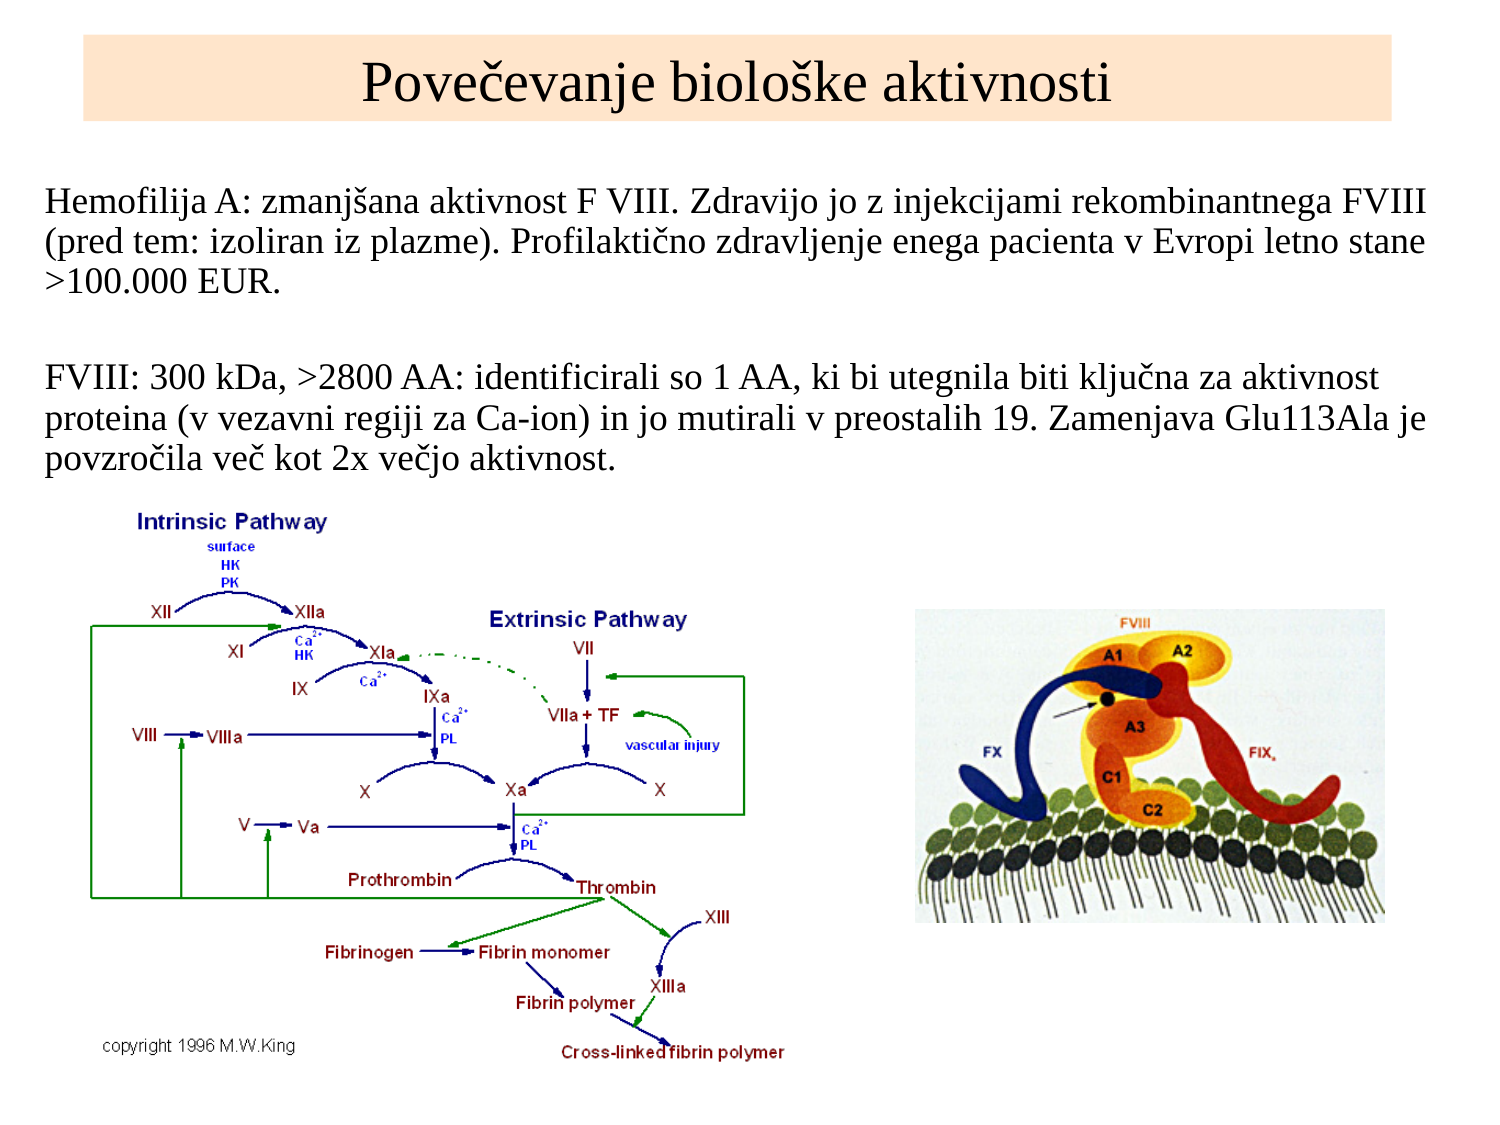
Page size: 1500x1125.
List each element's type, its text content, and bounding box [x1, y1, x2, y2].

list Hemofilija A: zmanjšana aktivnost F VIII. Zdravijo jo z injekcijami rekombinantnega FVIII (pred tem: izoliran iz plazme). Profilaktično zdravljenje enega pacienta v Evropi letno stane >100.000 EUR. FVIII: 300 kDa, >2800 AA: identificirali so 1 AA, ki bi utegnila biti ključna za aktivnost proteina (v vezavni regiji za Ca-ion) in jo mutirali v preostalih 19. Zamenjava Glu113Ala je povzročila več kot 2x večjo aktivnost. [29, 173, 1450, 504]
picture [88, 503, 788, 1065]
picture [915, 609, 1385, 923]
title Povečevanje biološke aktivnosti [83, 34, 1392, 122]
